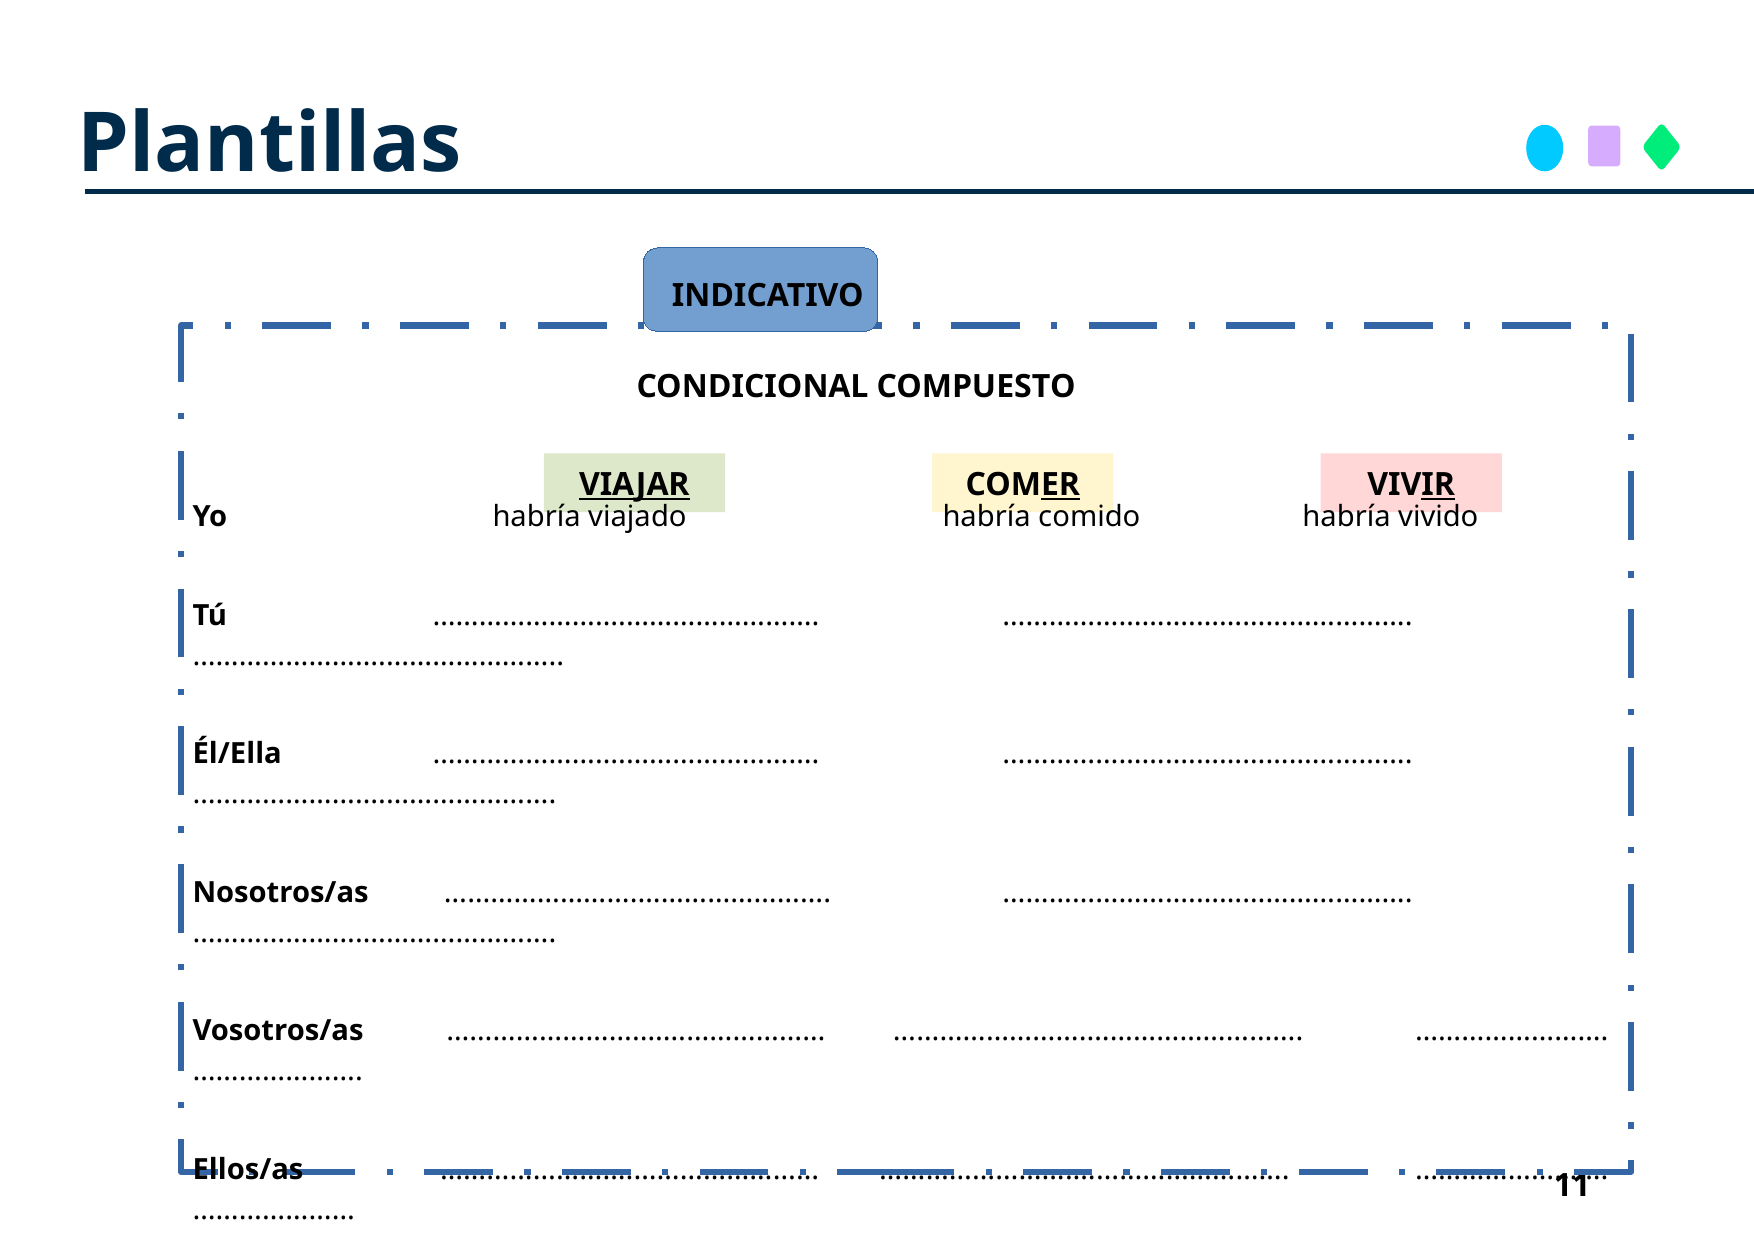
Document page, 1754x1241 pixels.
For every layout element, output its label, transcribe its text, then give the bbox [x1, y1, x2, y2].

text_box [645, 247, 876, 254]
text_box COMER [932, 455, 1114, 510]
text_box CONDICIONAL COMPUESTO [531, 339, 1182, 431]
text_box VIAJAR [543, 455, 726, 510]
text_box [181, 325, 1632, 1172]
text_box INDICATIVO [621, 254, 915, 333]
text_box Yo habría viajado habría comido habría vivido Tú …………………….……………………. …………………….………………………. …………………….………………….. Él/Ella …………………….……………………. …………………….………………………. …………………….…………………. Nosotros/as …………………….……………………. …………………….………………………. …………………….…………………. Vosotros/as …………………….…………………… …………………….………………………. …………………….…………………. Ellos/as …………………….…………………… …………………….………………………. …………………….………………… [177, 550, 1625, 1173]
text_box VIVIR [1320, 455, 1502, 510]
title Plantillas [77, 32, 1408, 196]
